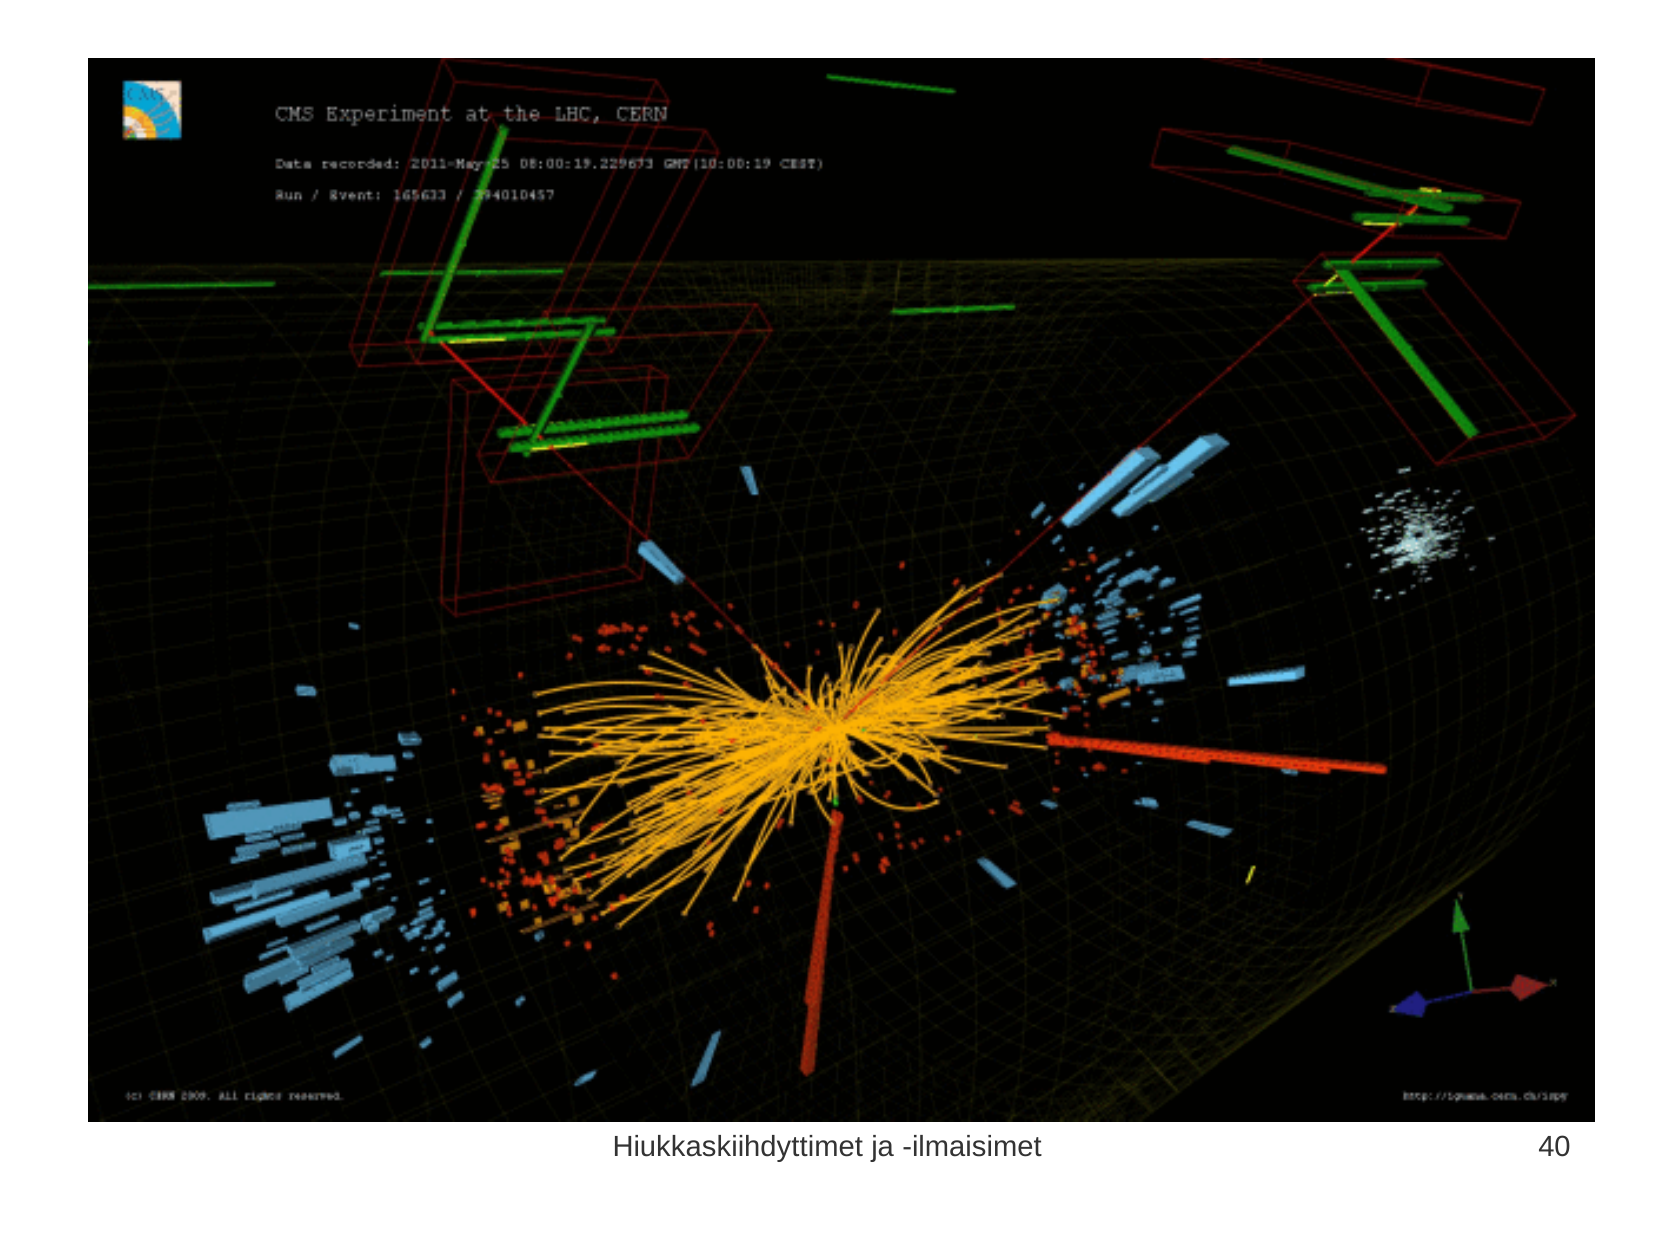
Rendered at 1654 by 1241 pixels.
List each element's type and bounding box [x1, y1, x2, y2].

picture [88, 58, 1595, 1123]
